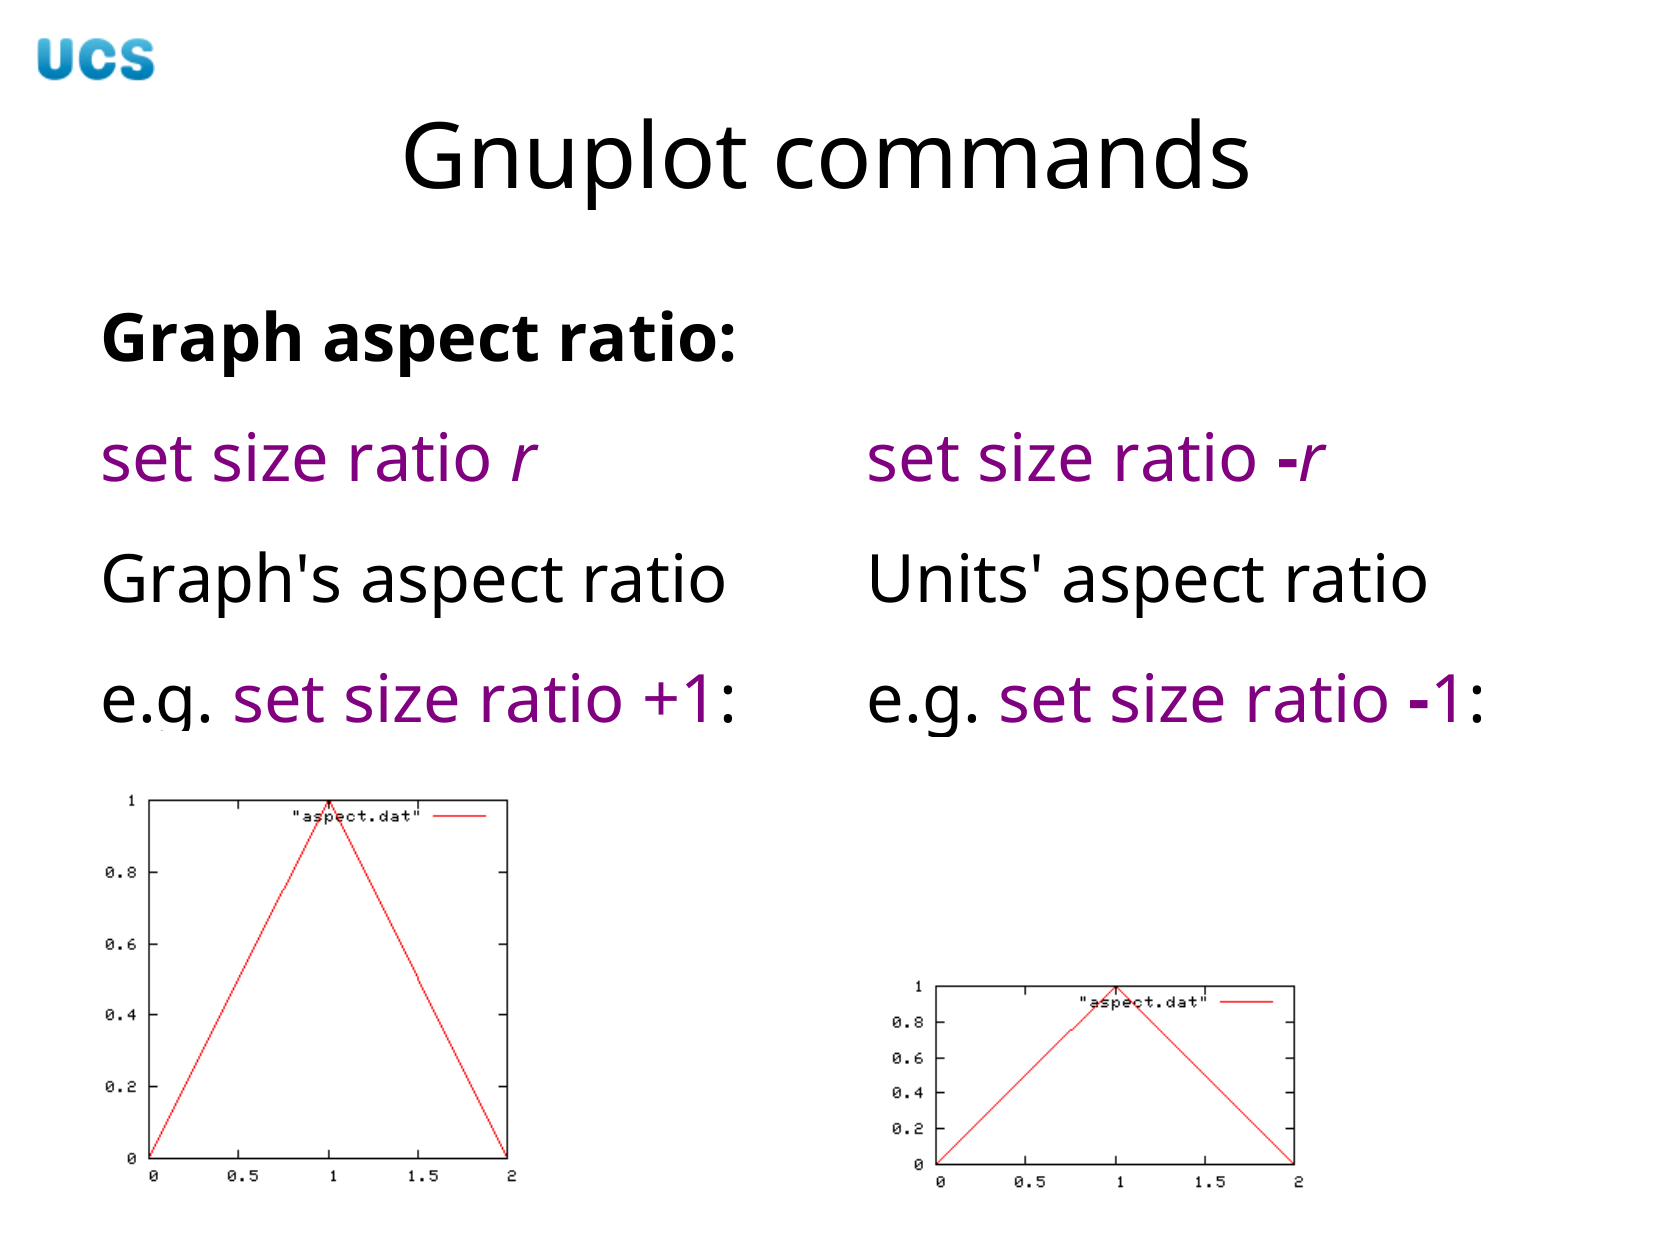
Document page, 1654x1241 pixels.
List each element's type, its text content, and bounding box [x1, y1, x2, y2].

picture [75, 731, 538, 1194]
list Graph aspect ratio: set size ratio r Graph's aspect ratio e.g. set size ratio +1: [82, 290, 809, 1163]
list set size ratio -r Units' aspect ratio e.g. set size ratio -1: [848, 290, 1576, 1163]
picture [862, 737, 1325, 1201]
title Gnuplot commands [82, 49, 1571, 257]
picture [37, 37, 155, 82]
